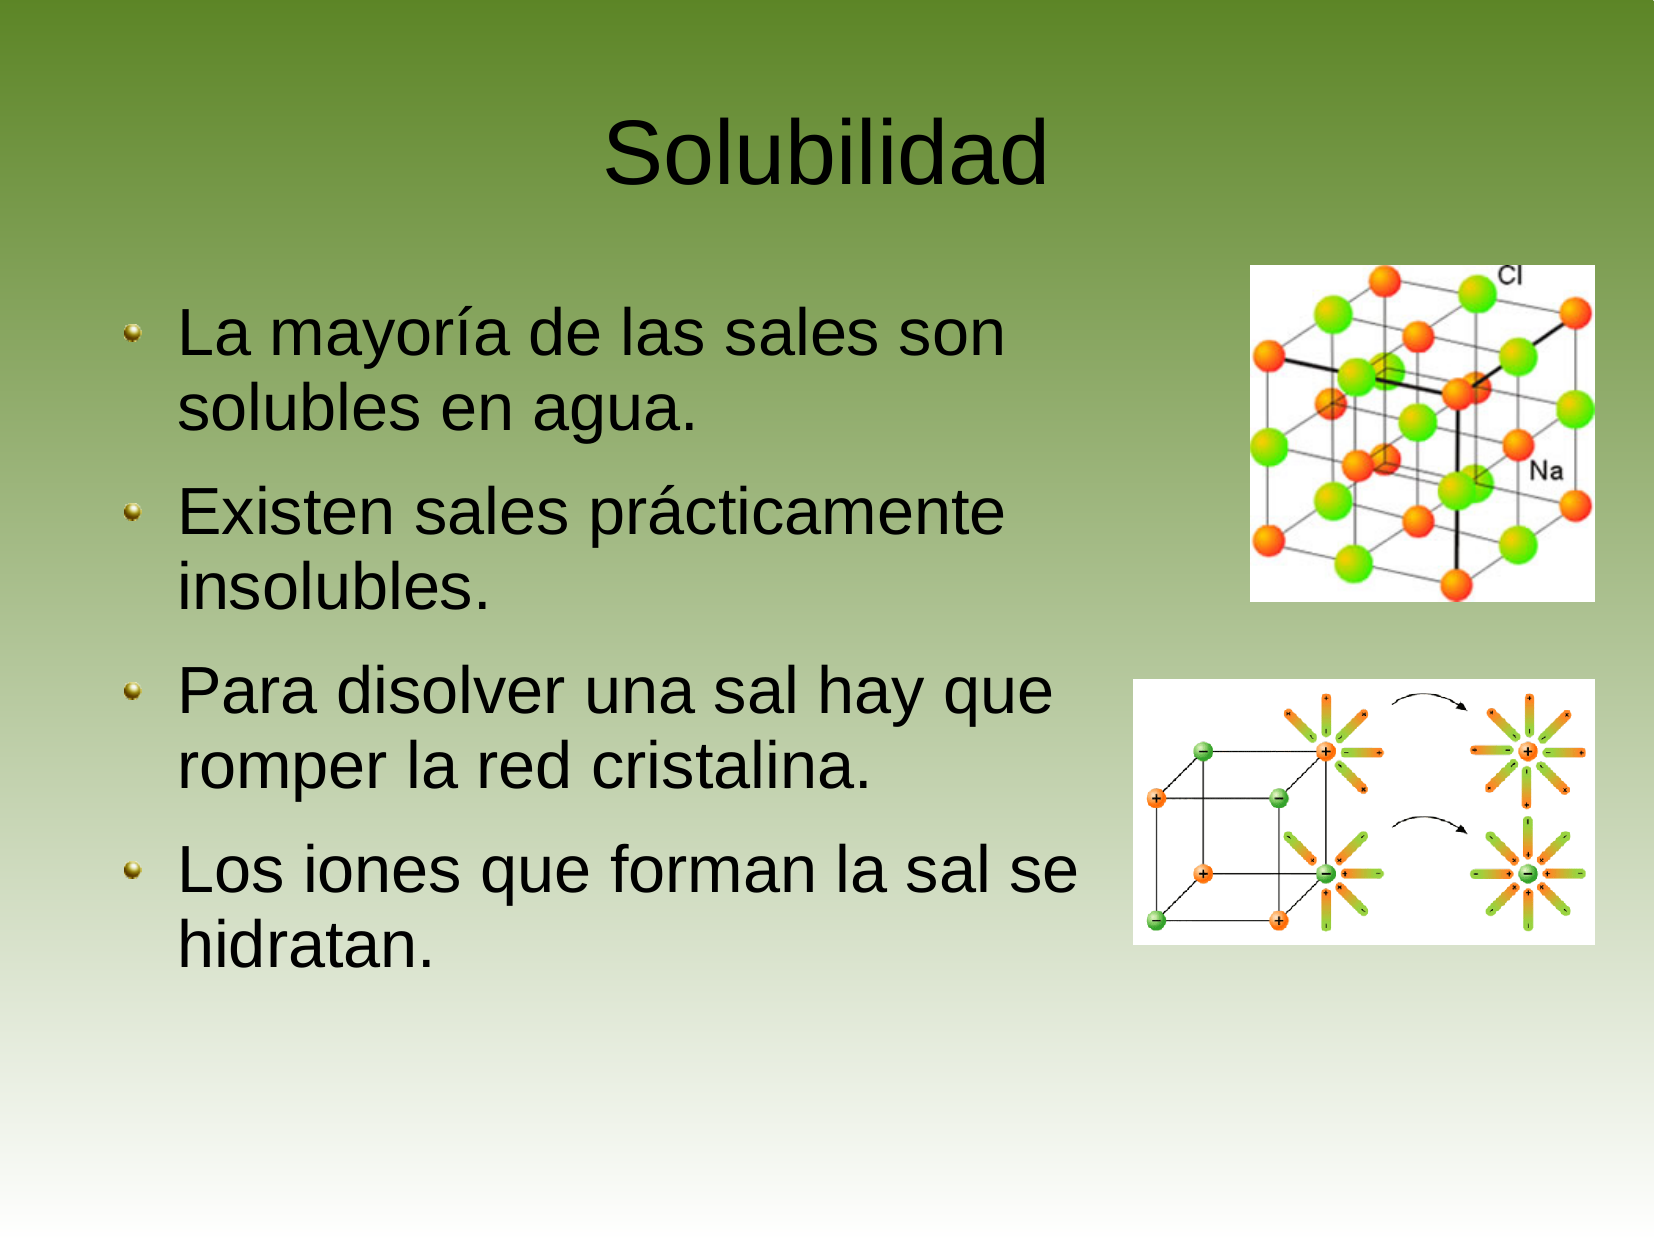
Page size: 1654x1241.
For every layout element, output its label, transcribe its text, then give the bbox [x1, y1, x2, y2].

picture [1250, 265, 1595, 602]
picture [1133, 679, 1595, 945]
list La mayoría de las sales son solubles en agua. Existen sales prácticamente insolubles. Para disolver una sal hay que romper la red cristalina. Los iones que forman la sal se hidratan. [106, 295, 1152, 1099]
title Solubilidad [82, 49, 1571, 257]
